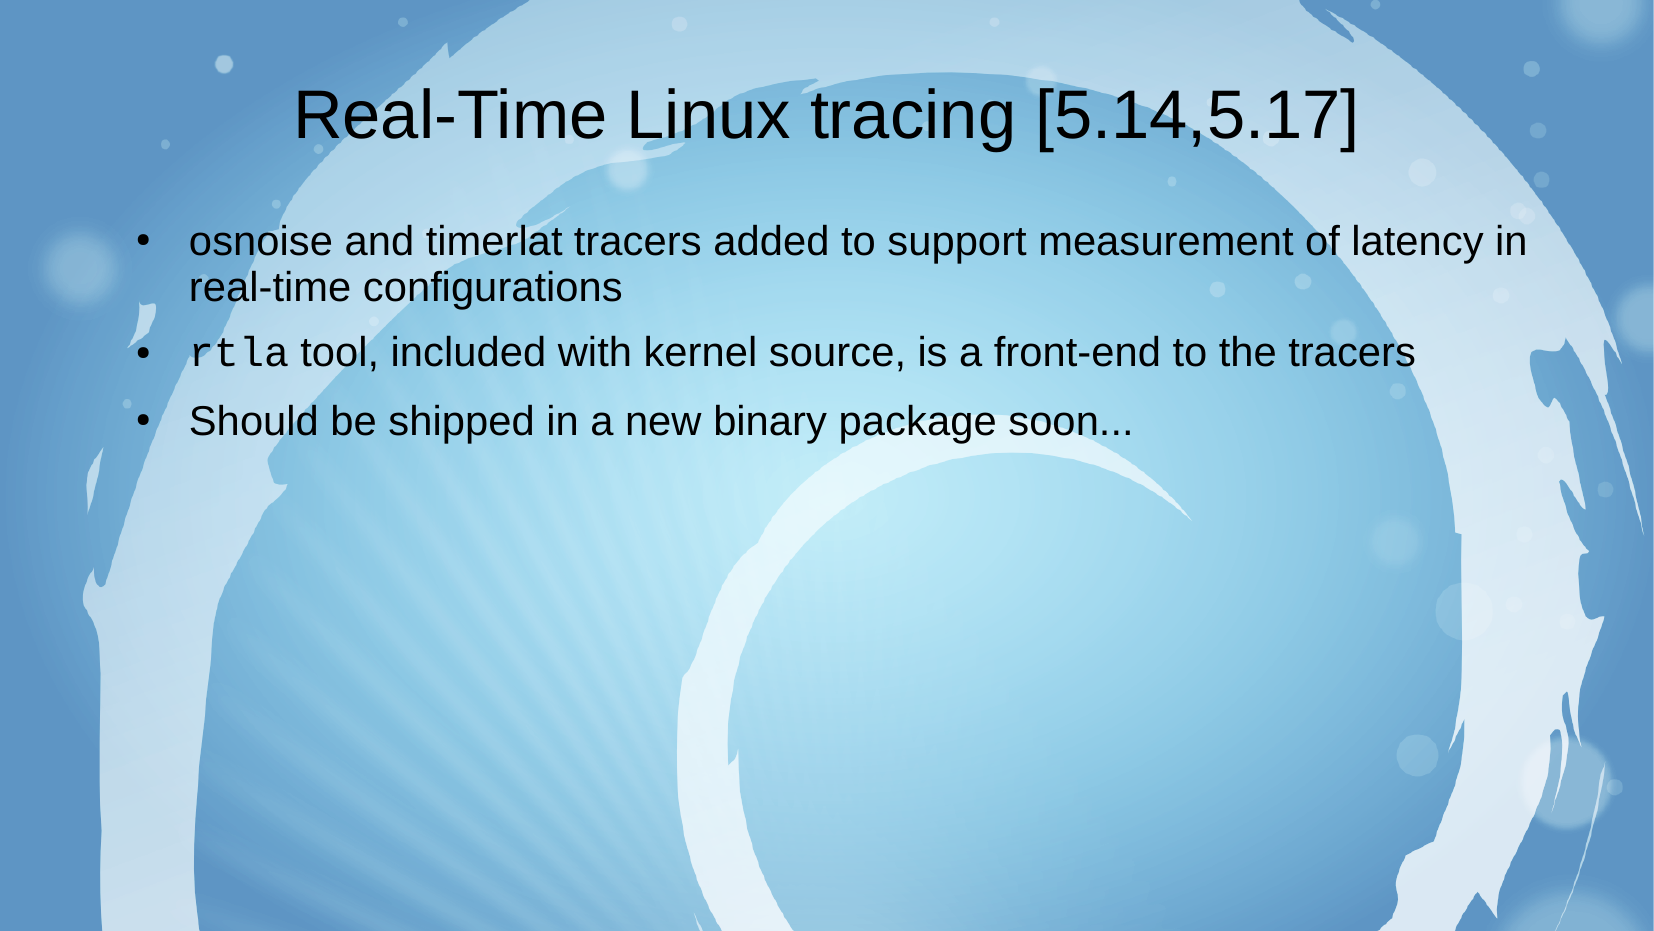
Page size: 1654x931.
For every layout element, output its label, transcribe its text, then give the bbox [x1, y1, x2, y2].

list osnoise and timerlat tracers added to support measurement of latency in real-time configurations rtla tool, included with kernel source, is a front-end to the tracers Should be shipped in a new binary package soon... [118, 217, 1536, 832]
picture [0, 0, 1654, 931]
title Real-Time Linux tracing [5.14,5.17] [118, 37, 1536, 193]
